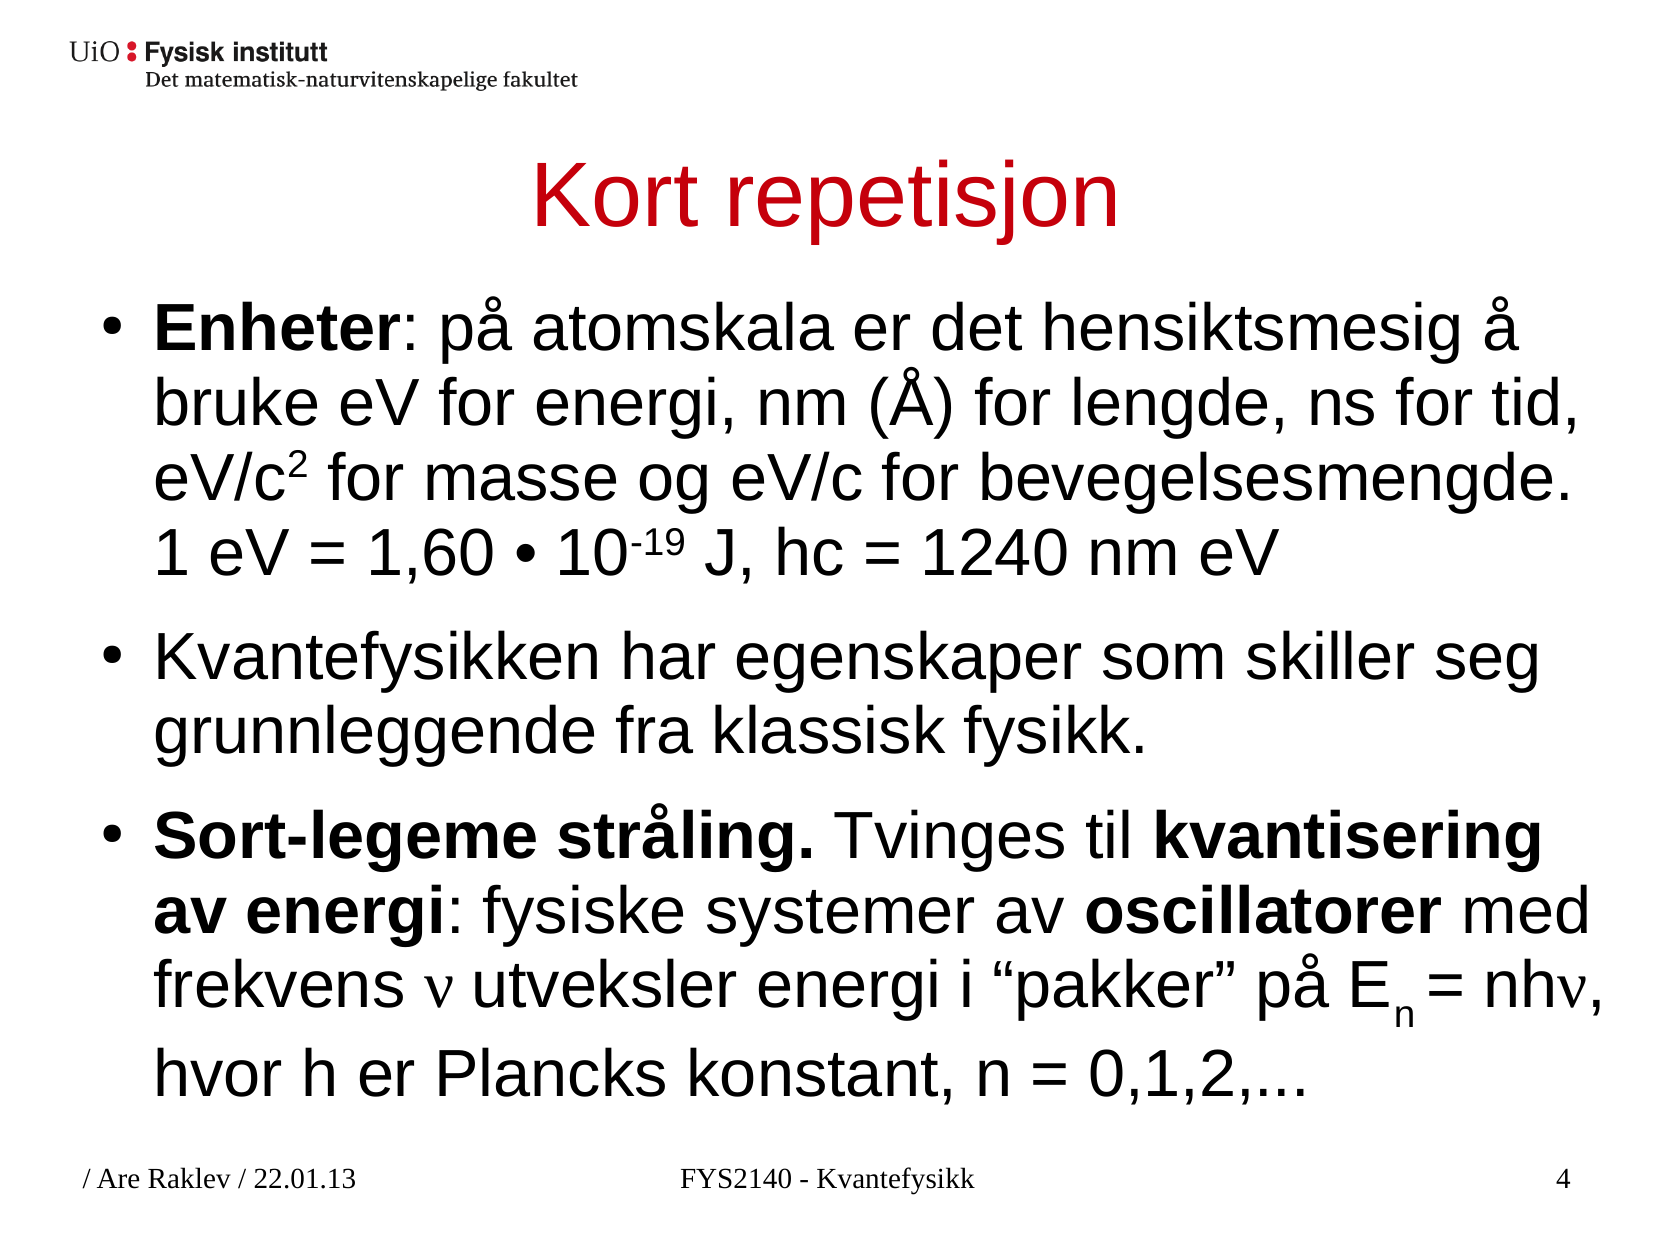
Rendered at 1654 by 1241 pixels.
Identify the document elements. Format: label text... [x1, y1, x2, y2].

picture [68, 37, 581, 93]
list Enheter: på atomskala er det hensiktsmesig å bruke eV for energi, nm (Å) for lengde, ns for tid, eV/c2 for masse og eV/c for bevegelsesmengde. 1 eV = 1,60 • 10-19 J, hc = 1240 nm eV Kvantefysikken har egenskaper som skiller seg grunnleggende fra klassisk fysikk. Sort-legeme stråling. Tvinges til kvantisering av energi: fysiske systemer av oscillatorer med frekvens ν utveksler energi i “pakker” på En = nhν, hvor h er Plancks konstant, n = 0,1,2,... [82, 290, 1613, 1112]
title Kort repetisjon [82, 90, 1571, 290]
